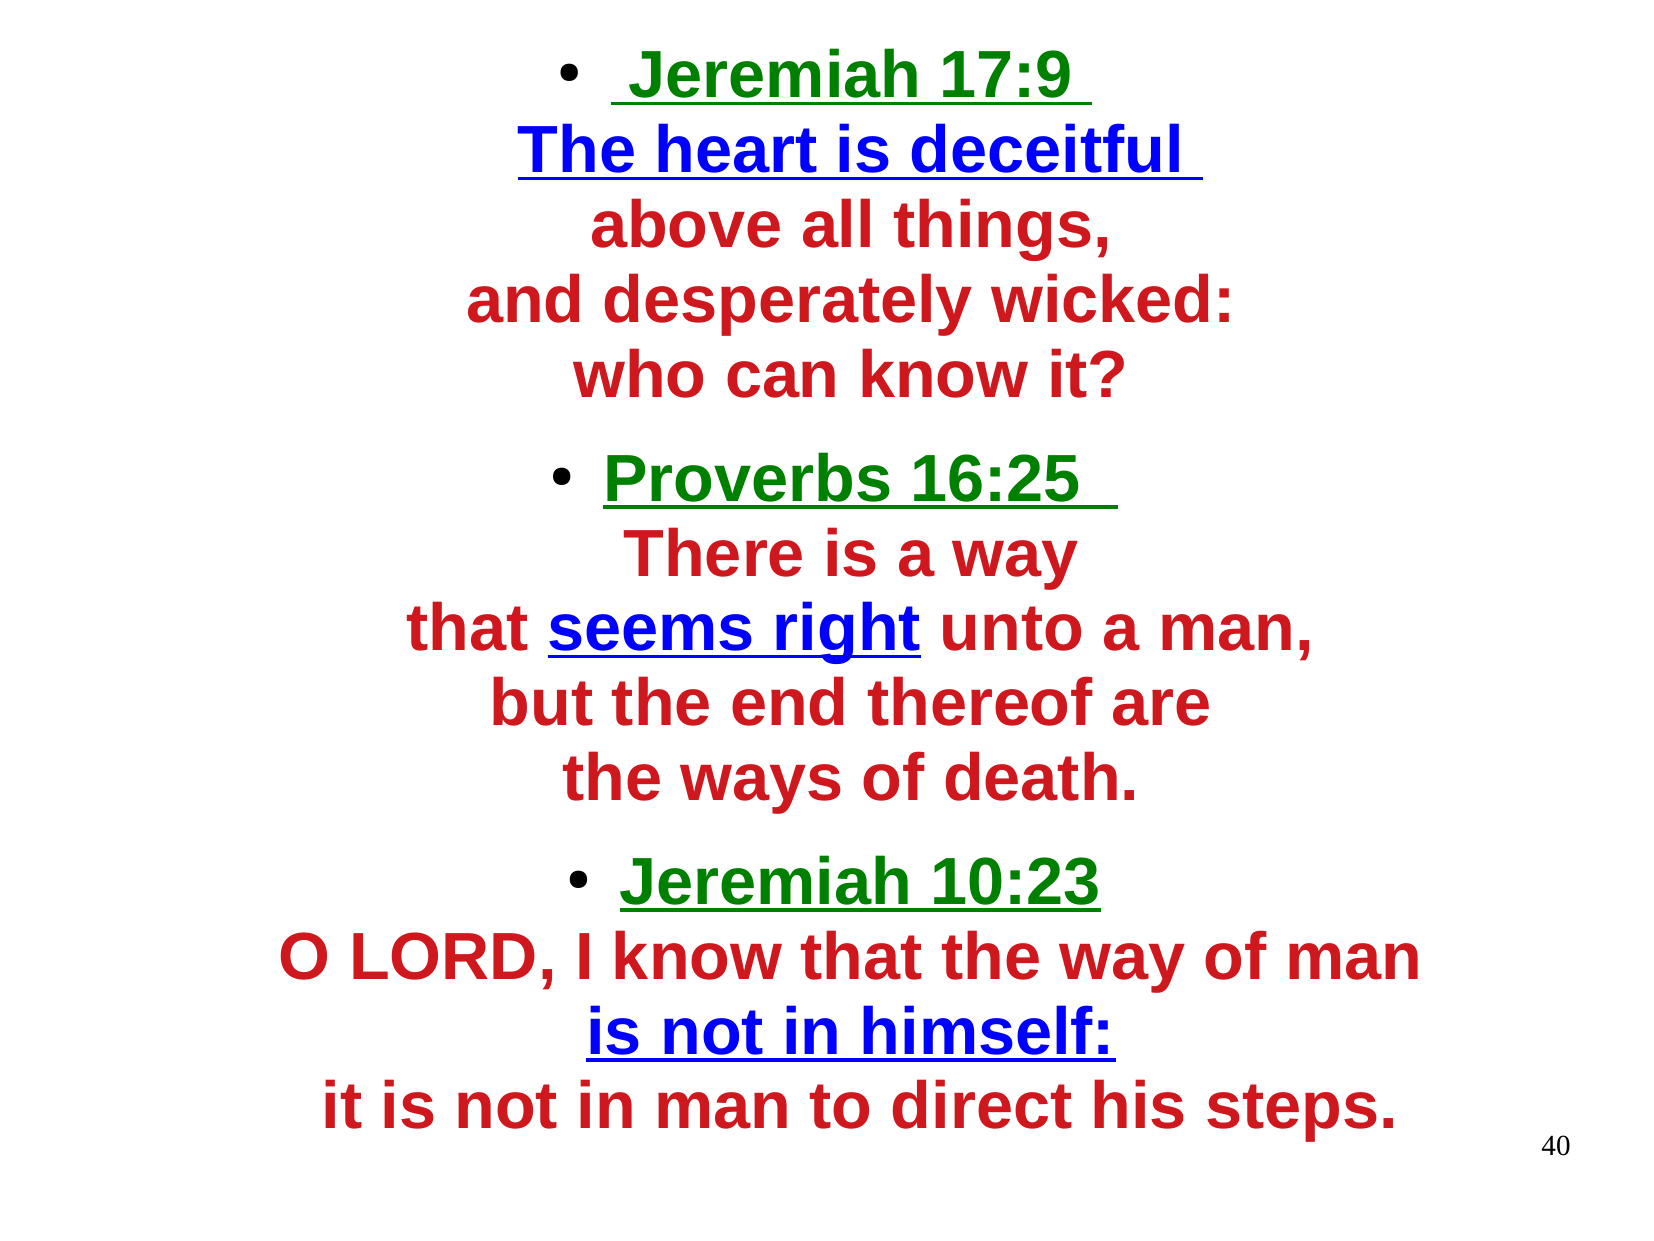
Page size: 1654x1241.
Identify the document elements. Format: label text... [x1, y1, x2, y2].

list Jeremiah 17:9 The heart is deceitful above all things, and desperately wicked: who can know it? Proverbs 16:25 There is a way that seems right unto a man, but the end thereof are the ways of death. Jeremiah 10:23 O LORD, I know that the way of man is not in himself: it is not in man to direct his steps. [37, 37, 1613, 1238]
